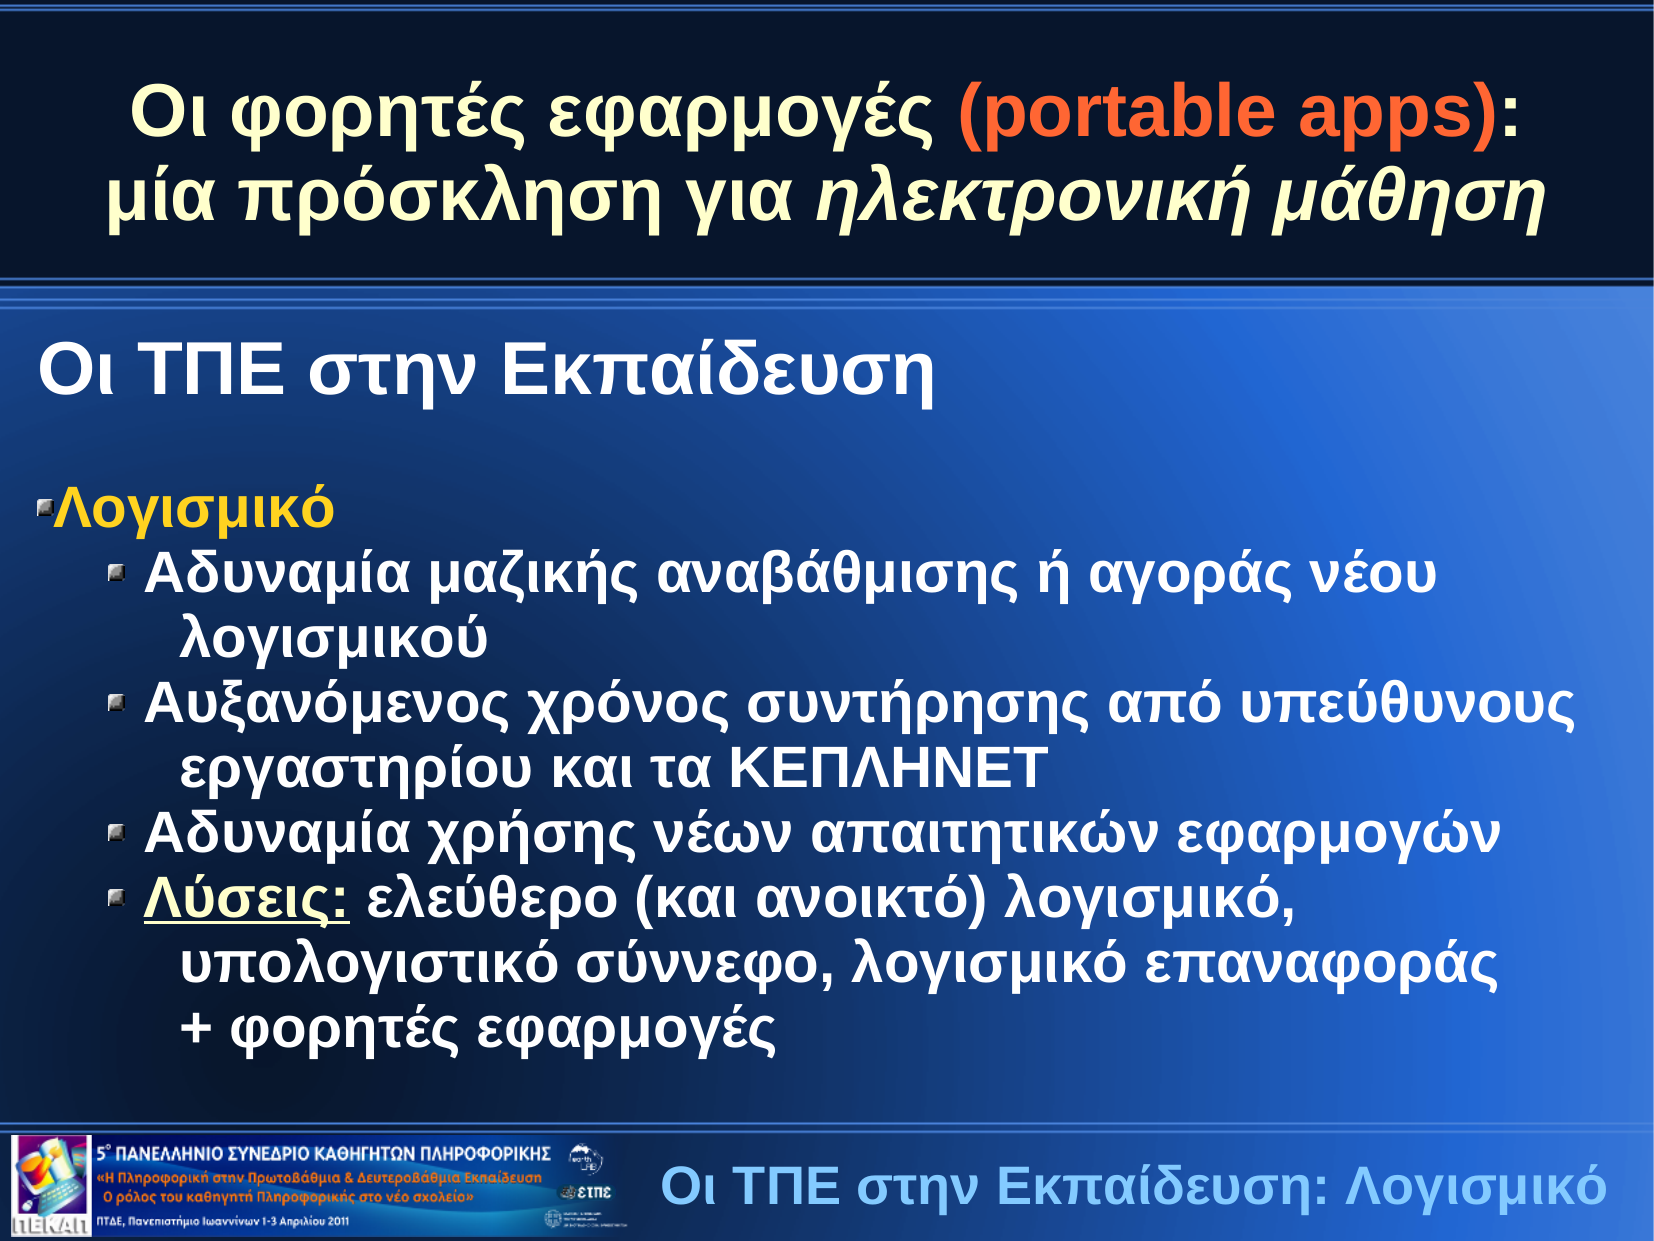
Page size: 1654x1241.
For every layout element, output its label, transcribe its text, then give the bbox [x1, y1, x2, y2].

picture [0, 0, 1654, 1241]
title Οι φορητές εφαρμογές (portable apps): μία πρόσκληση για ηλεκτρονική μάθηση [82, 49, 1571, 257]
text_box Οι ΤΠΕ στην Εκπαίδευση: Λογισμικό [660, 1155, 1619, 1218]
subtitle Οι ΤΠΕ στην Εκπαίδευση Λογισμικό Αδυναμία μαζικής αναβάθμισης ή αγοράς νέου λογισμικού Αυξανόμενος χρόνος συντήρησης από υπεύθυνους εργαστηρίου και τα ΚΕΠΛΗΝΕΤ Αδυναμία χρήσης νέων απαιτητικών εφαρμογών Λύσεις: ελεύθερο (και ανοικτό) λογισμικό, υπολογιστικό σύννεφο, λογισμικό επαναφοράς + φορητές εφαρμογές [37, 318, 1613, 1068]
